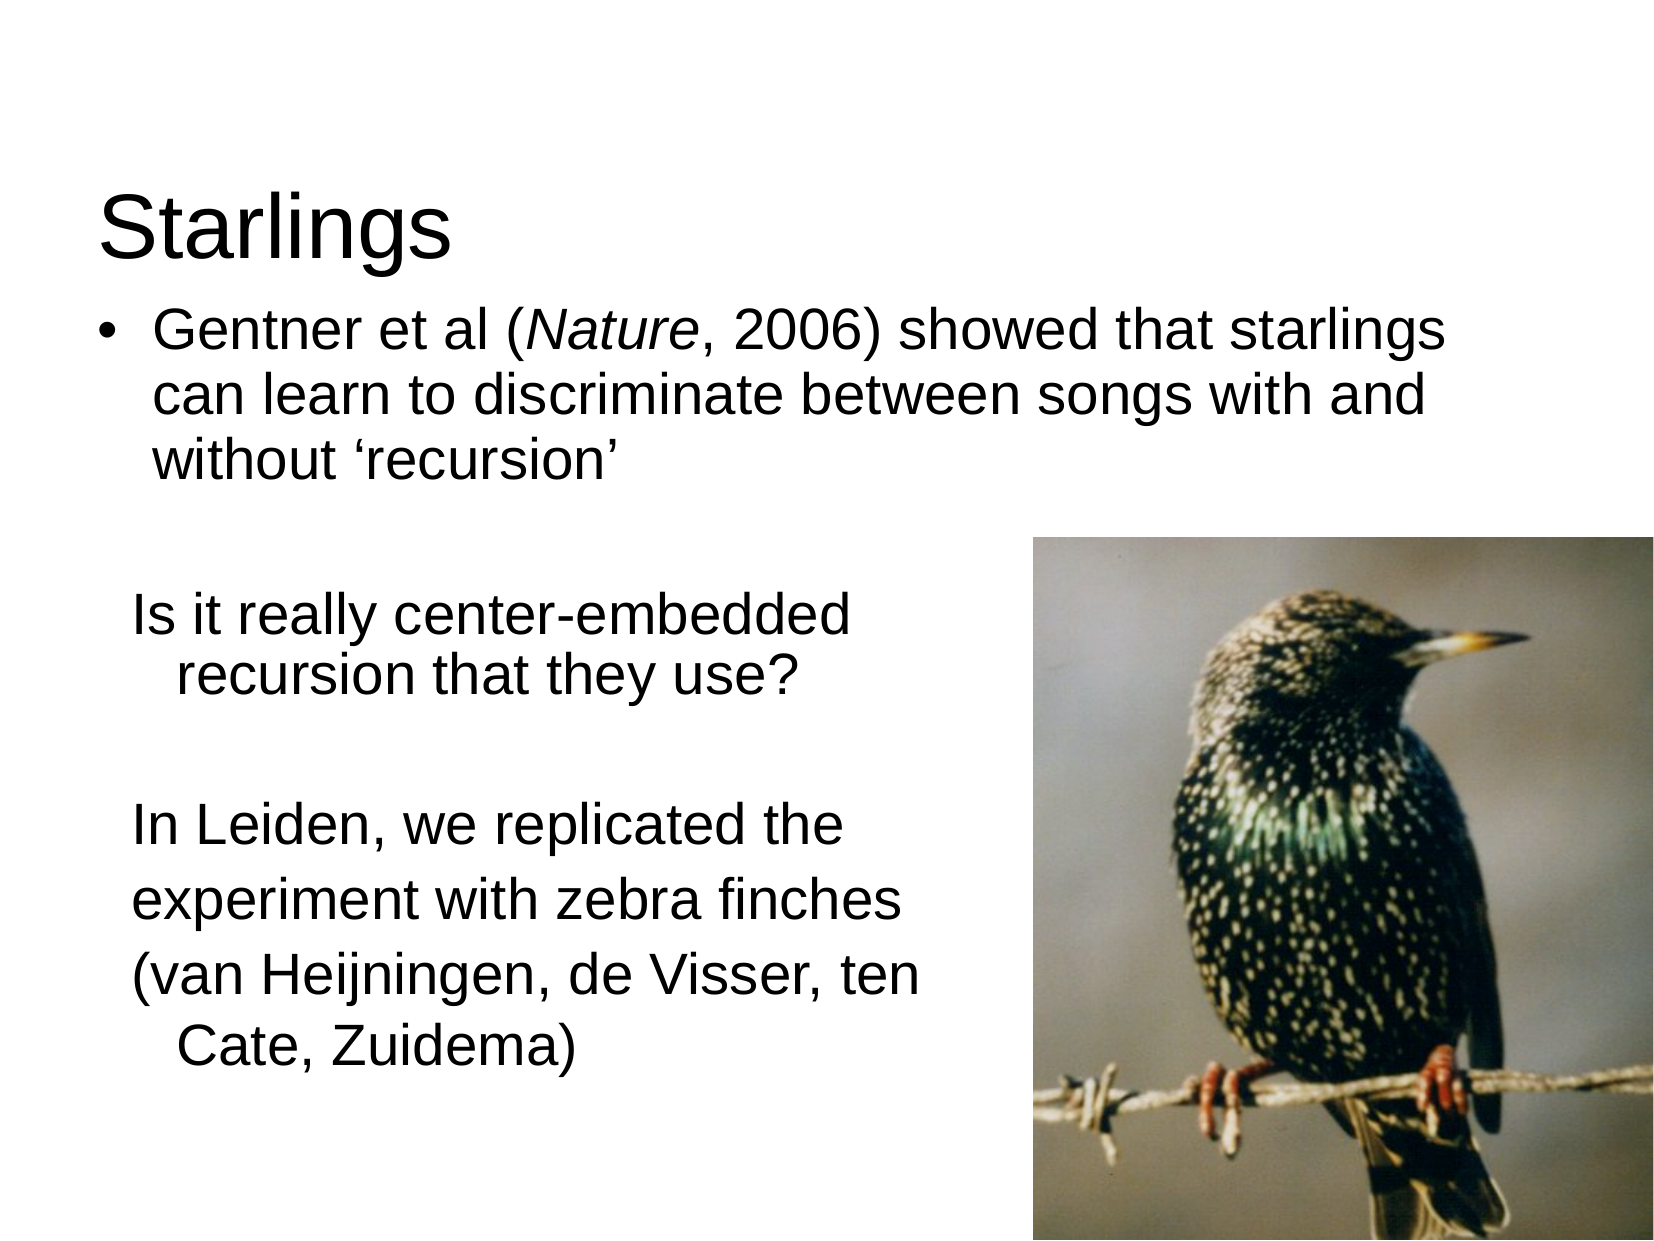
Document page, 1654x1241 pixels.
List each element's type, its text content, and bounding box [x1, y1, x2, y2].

picture [1033, 537, 1654, 1240]
text_box Is it really center-embedded recursion that they use? In Leiden, we replicated the experiment with zebra finches (van Heijningen, de Visser, ten Cate, Zuidema)‏ [41, 578, 1034, 1088]
list Gentner et al (Nature, 2006) showed that starlings can learn to discriminate between songs with and without ‘recursion’ [82, 289, 1571, 578]
title Starlings [82, 123, 1571, 289]
